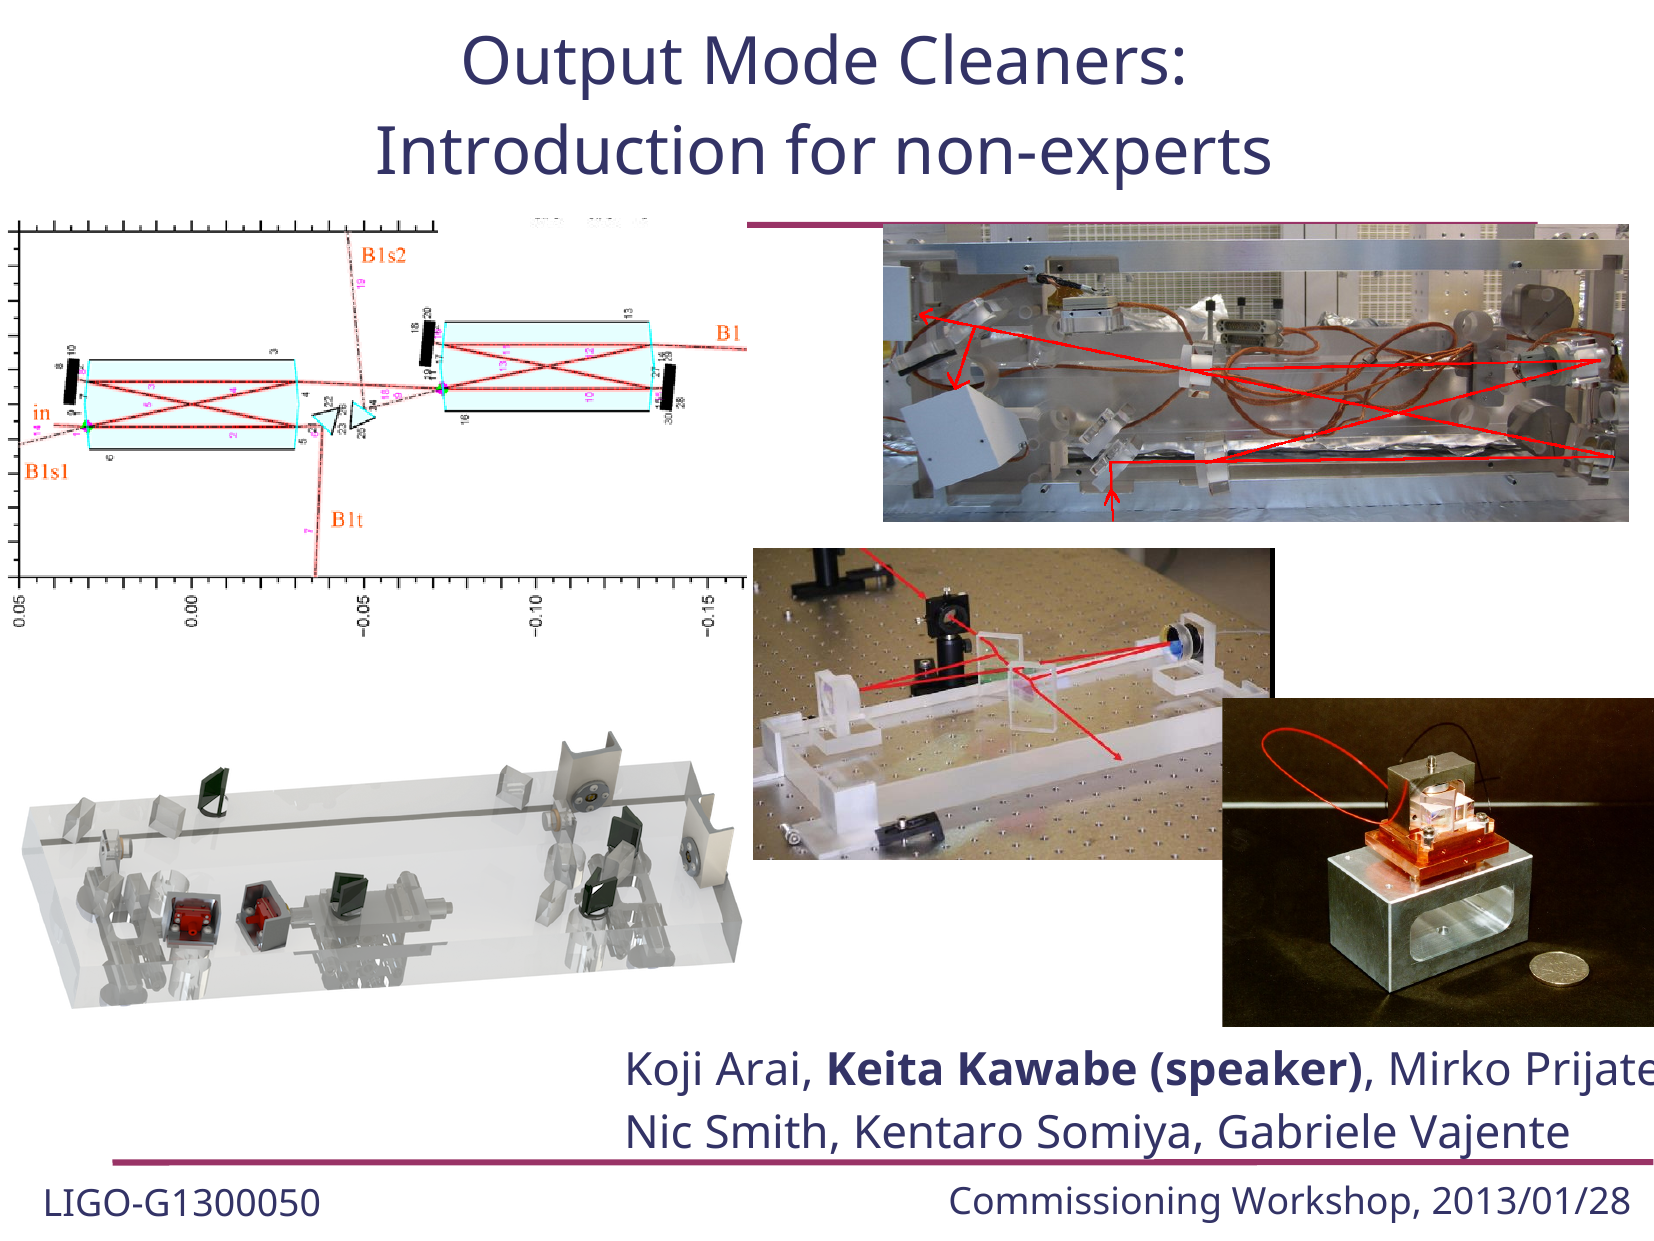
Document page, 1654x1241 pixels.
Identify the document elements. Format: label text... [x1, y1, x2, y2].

picture [753, 548, 1654, 1027]
picture [883, 224, 1629, 522]
picture [0, 218, 747, 645]
title Output Mode Cleaners: Introduction for non-experts [187, 0, 1463, 208]
text_box Koji Arai, Keita Kawabe (speaker), Mirko Prijatelj, Nic Smith, Kentaro Somiya, Gabriele Vajente [624, 1036, 1648, 1156]
picture [19, 730, 743, 1010]
